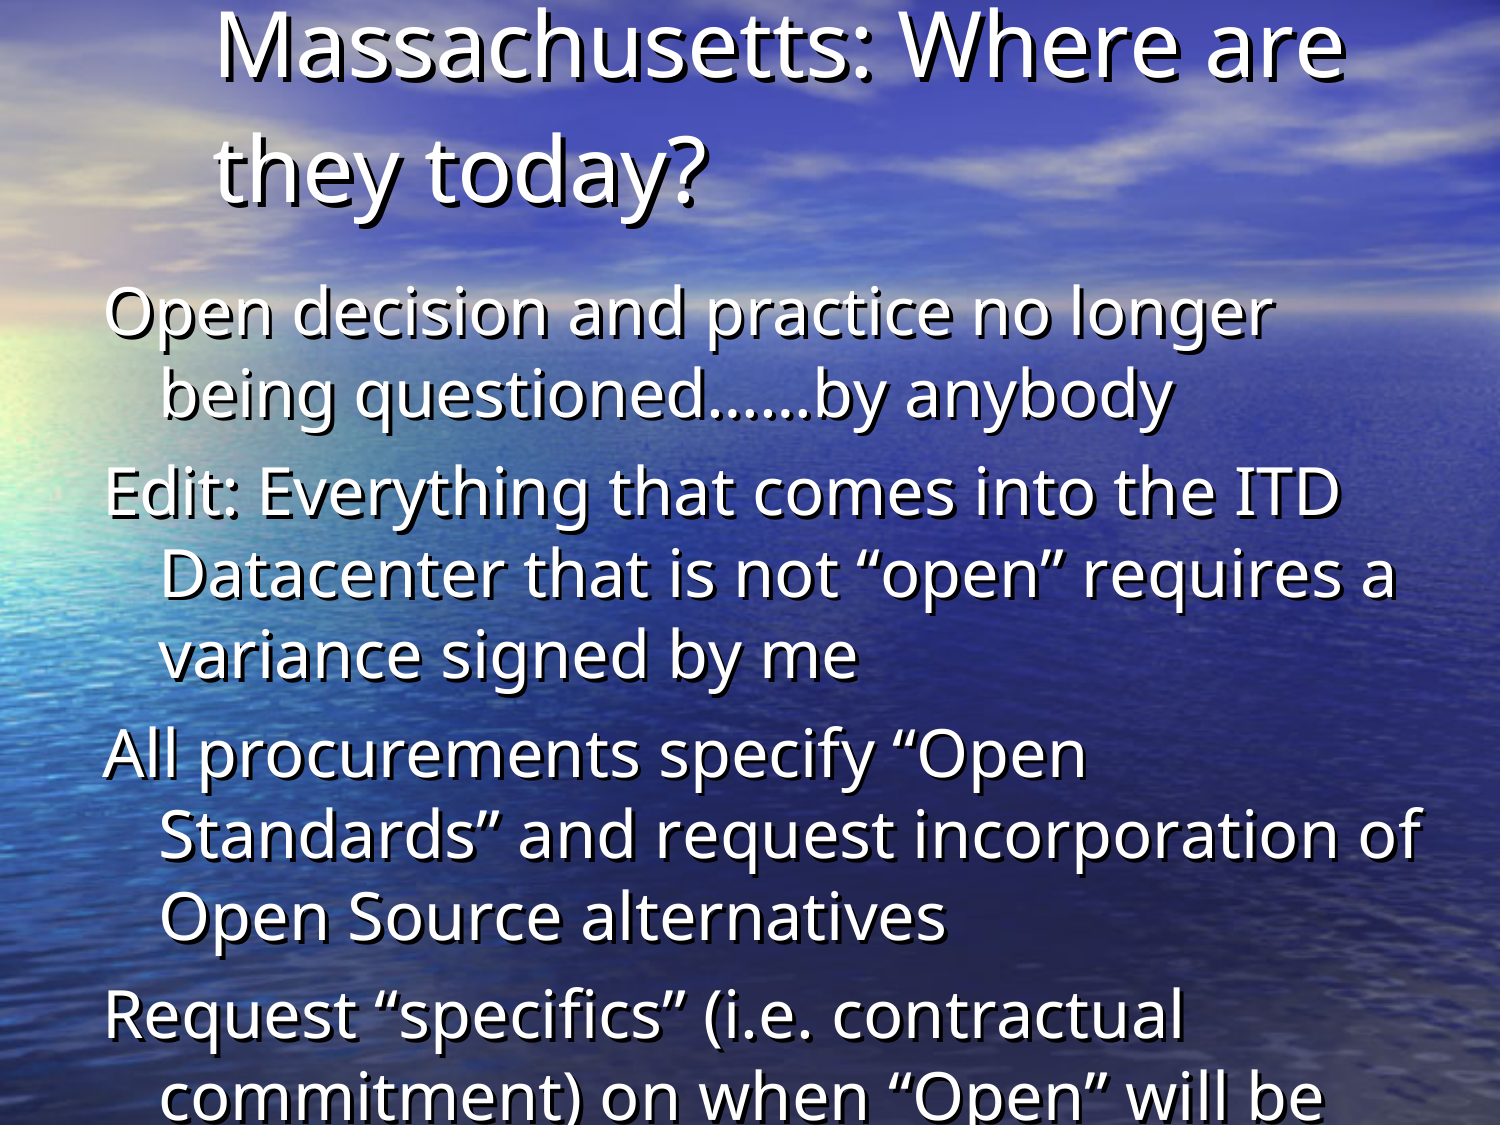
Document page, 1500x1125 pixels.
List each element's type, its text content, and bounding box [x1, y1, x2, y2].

picture [1274, 1120, 1309, 1125]
picture [0, 0, 1500, 1125]
picture [216, 1120, 391, 1125]
picture [395, 1120, 481, 1125]
picture [561, 1120, 570, 1125]
picture [185, 1120, 212, 1125]
picture [944, 1120, 970, 1125]
list Open decision and practice no longer being questioned……by anybody Edit: Everything that comes into the ITD Datacenter that is not “open” requires a variance signed by me All procurements specify “Open Standards” and request incorporation of Open Source alternatives Request “specifics” (i.e. contractual commitment) on when “Open” will be there [87, 262, 1450, 1120]
picture [979, 1120, 989, 1125]
picture [625, 1120, 813, 1125]
picture [1034, 1120, 1271, 1125]
picture [488, 1120, 557, 1125]
title Massachusetts: Where are they today? [197, 2, 1500, 238]
picture [580, 1120, 621, 1125]
picture [820, 1120, 938, 1125]
picture [992, 1120, 1027, 1125]
